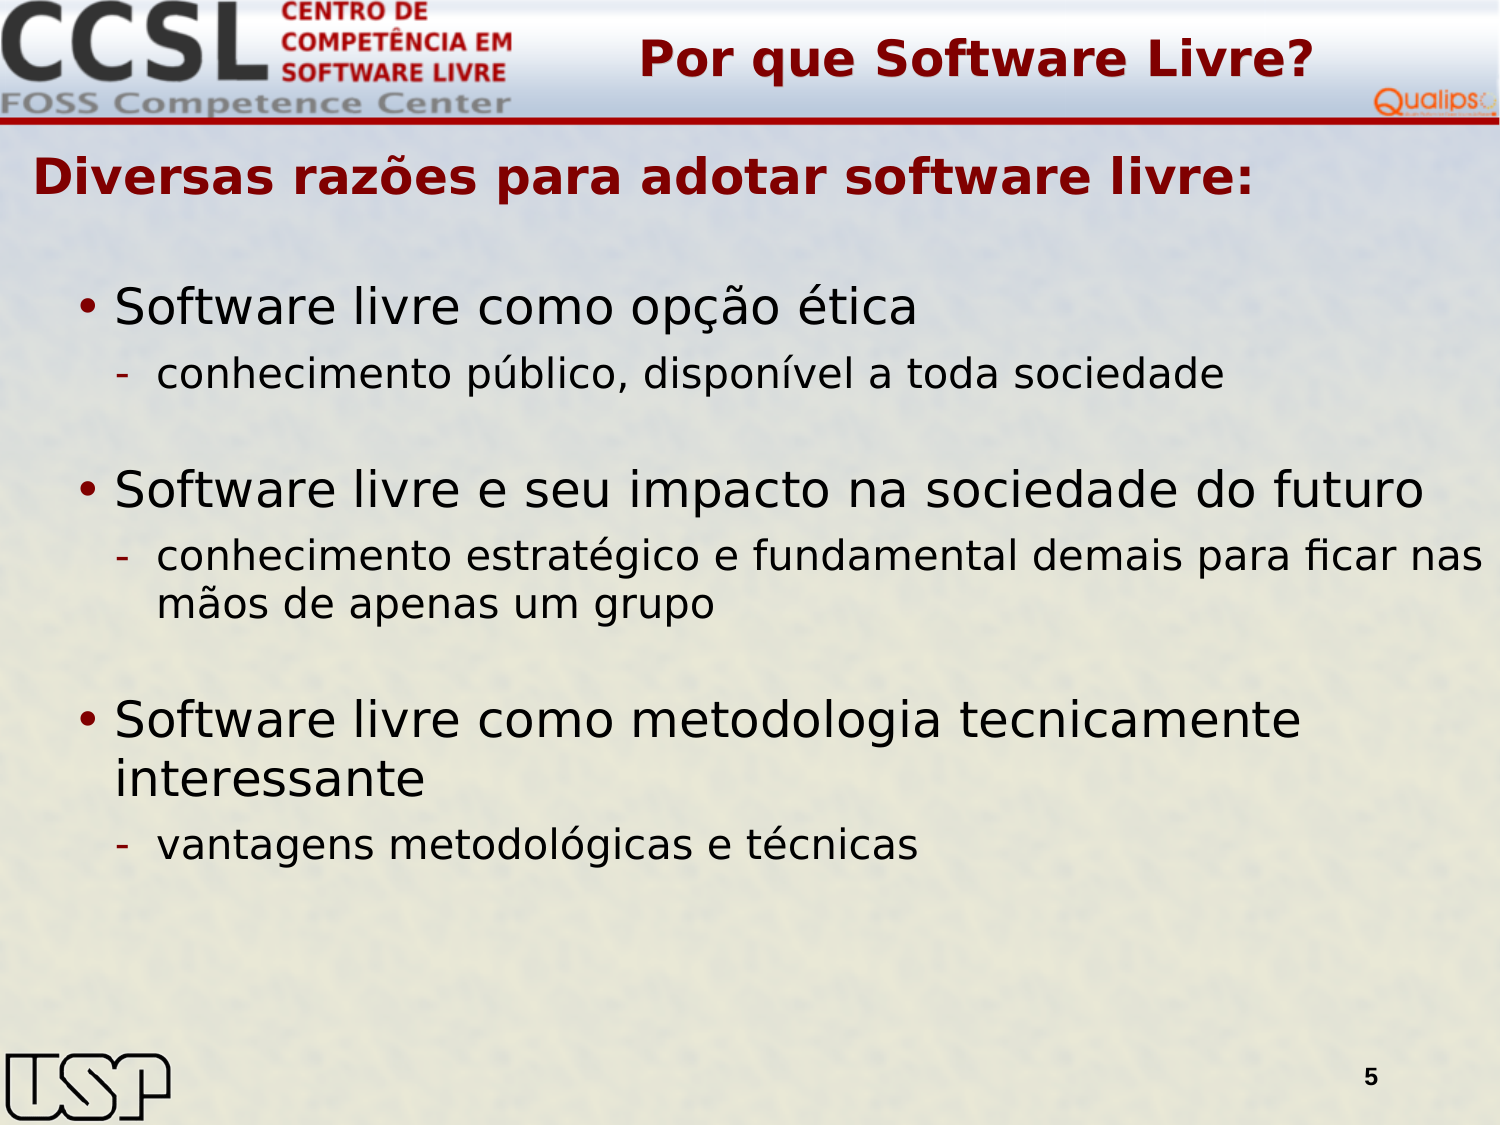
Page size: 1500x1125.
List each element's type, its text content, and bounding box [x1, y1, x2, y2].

list Diversas razões para adotar software livre: Software livre como opção ética conhecimento público, disponível a toda sociedade Software livre e seu impacto na sociedade do futuro conhecimento estratégico e fundamental demais para ficar nas mãos de apenas um grupo Software livre como metodologia tecnicamente interessante vantagens metodológicas e técnicas [32, 147, 1500, 919]
picture [0, 0, 1500, 1125]
title Por que Software Livre? [478, 0, 1477, 119]
